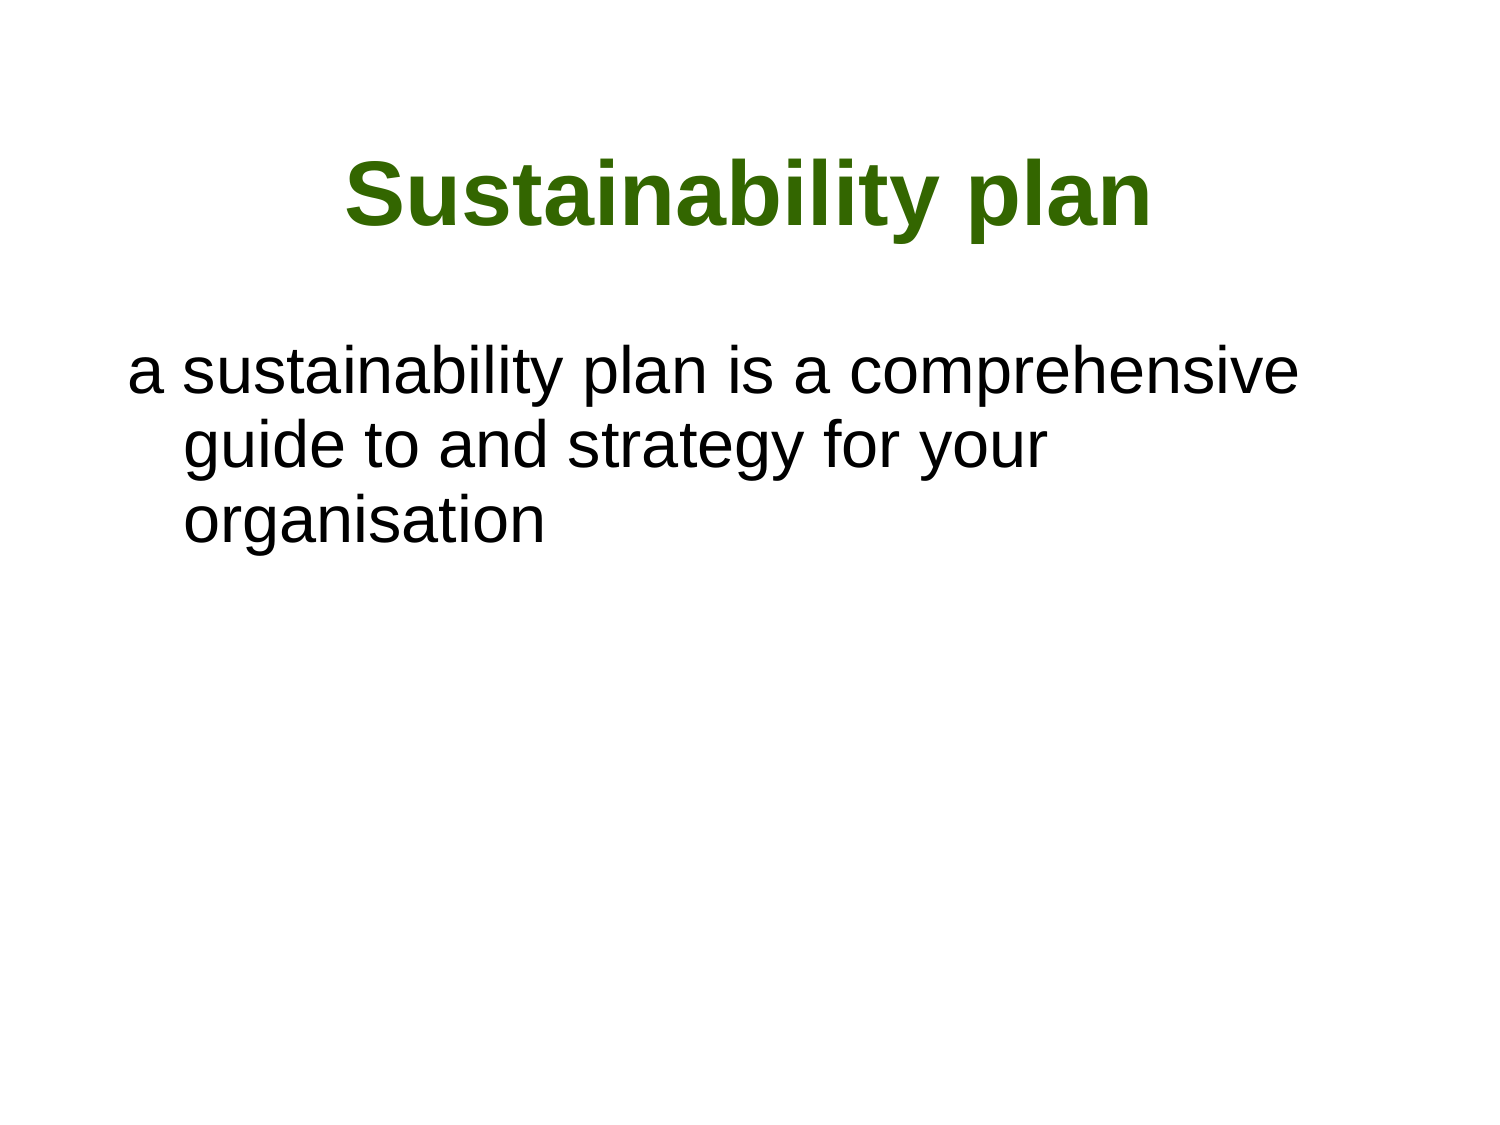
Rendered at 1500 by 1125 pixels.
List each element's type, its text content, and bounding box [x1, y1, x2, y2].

list a sustainability plan is a comprehensive guide to and strategy for your organisation [112, 324, 1388, 1001]
title Sustainability plan [112, 99, 1388, 288]
